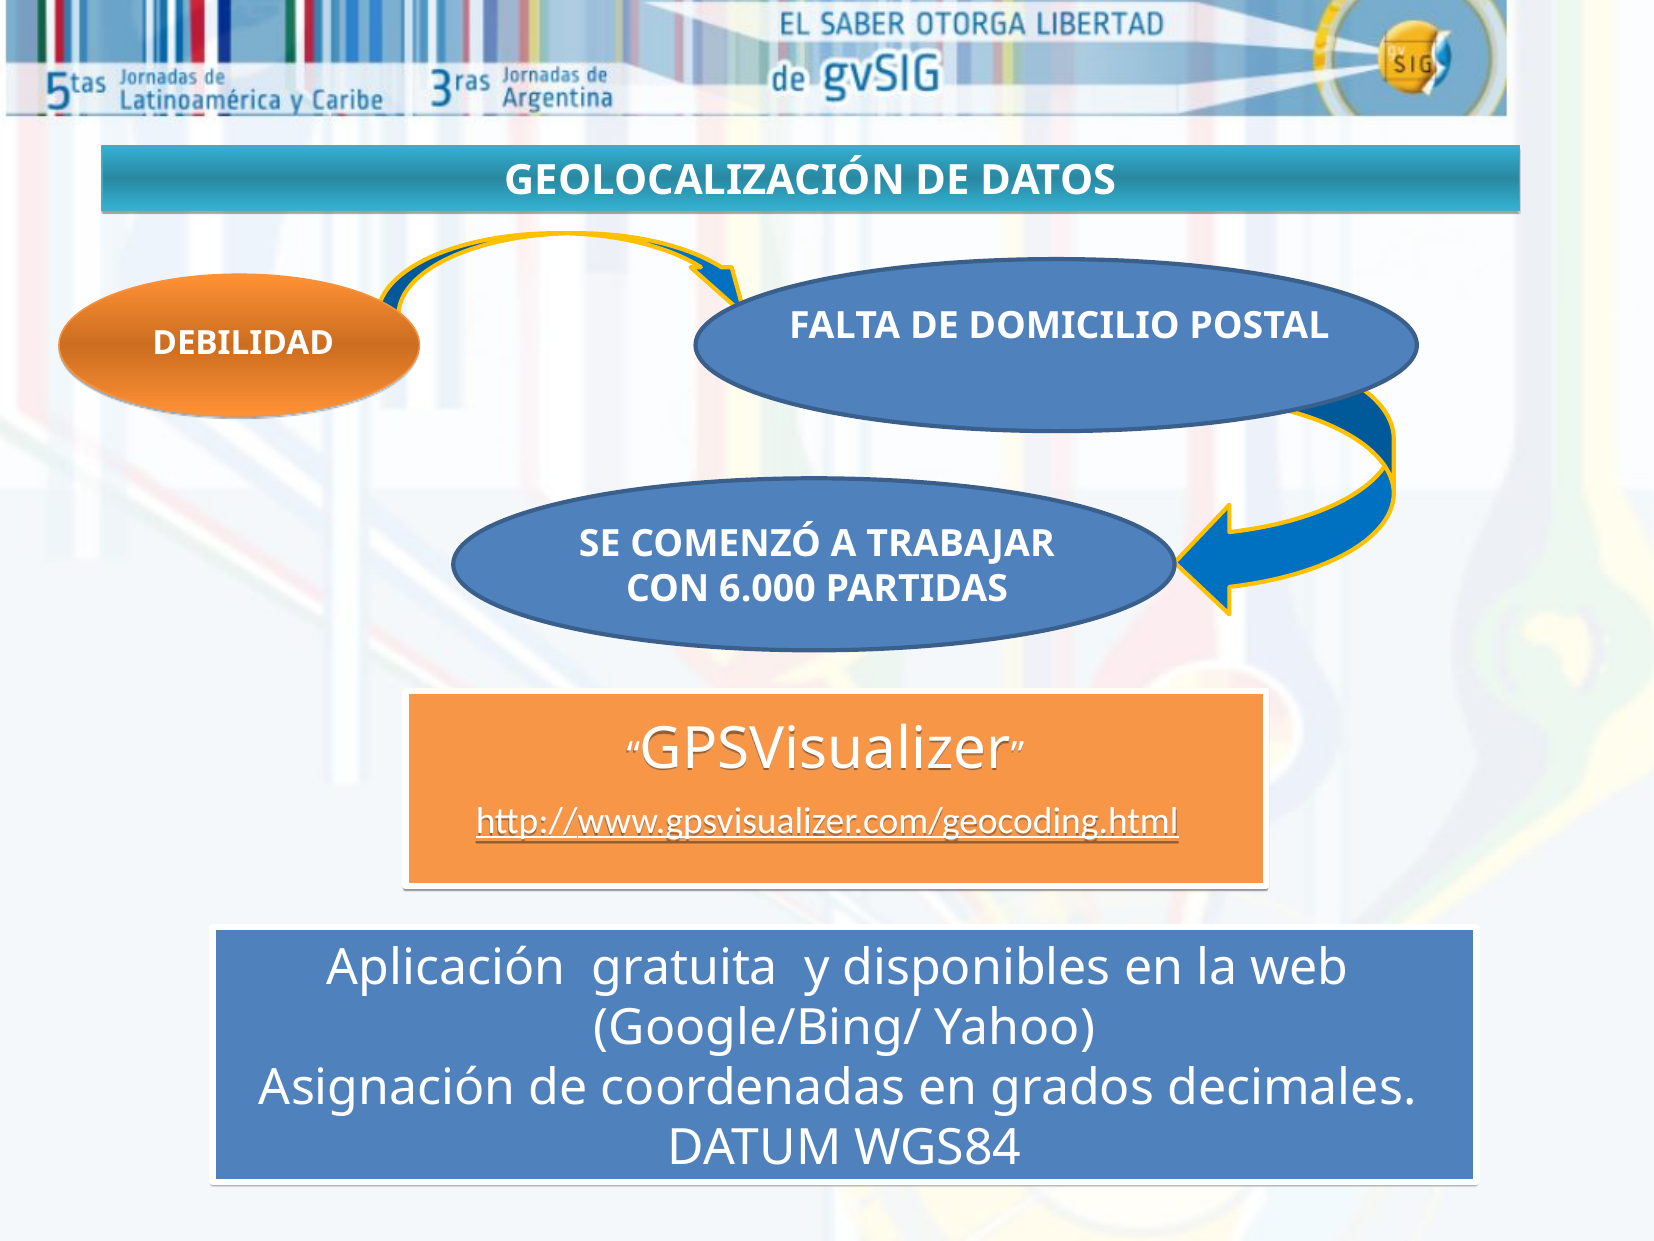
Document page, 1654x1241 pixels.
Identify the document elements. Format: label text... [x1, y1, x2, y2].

text_box SE COMENZÓ A TRABAJAR CON 6.000 PARTIDAS [523, 511, 1112, 617]
text_box [453, 513, 523, 616]
text_box [58, 332, 62, 358]
picture [0, 0, 1654, 1241]
text_box [405, 690, 1267, 886]
text_box [530, 478, 1098, 511]
text_box FALTA DE DOMICILIO POSTAL [765, 293, 1354, 354]
text_box http://www.gpsvisualizer.com/geocoding.html [452, 788, 1209, 849]
text_box [528, 617, 1099, 651]
text_box [769, 259, 1344, 293]
text_box Aplicación gratuita y disponibles en la web (Google/Bing/ Yahoo) Asignación de coordenadas en grados decimales. DATUM WGS84 [212, 927, 1477, 1182]
text_box [77, 233, 1417, 615]
text_box [69, 369, 409, 416]
text_box DEBILIDAD [62, 314, 424, 369]
text_box GEOLOCALIZACIÓN DE DATOS [101, 145, 1520, 211]
text_box “GPSVisualizer” [611, 702, 1050, 788]
